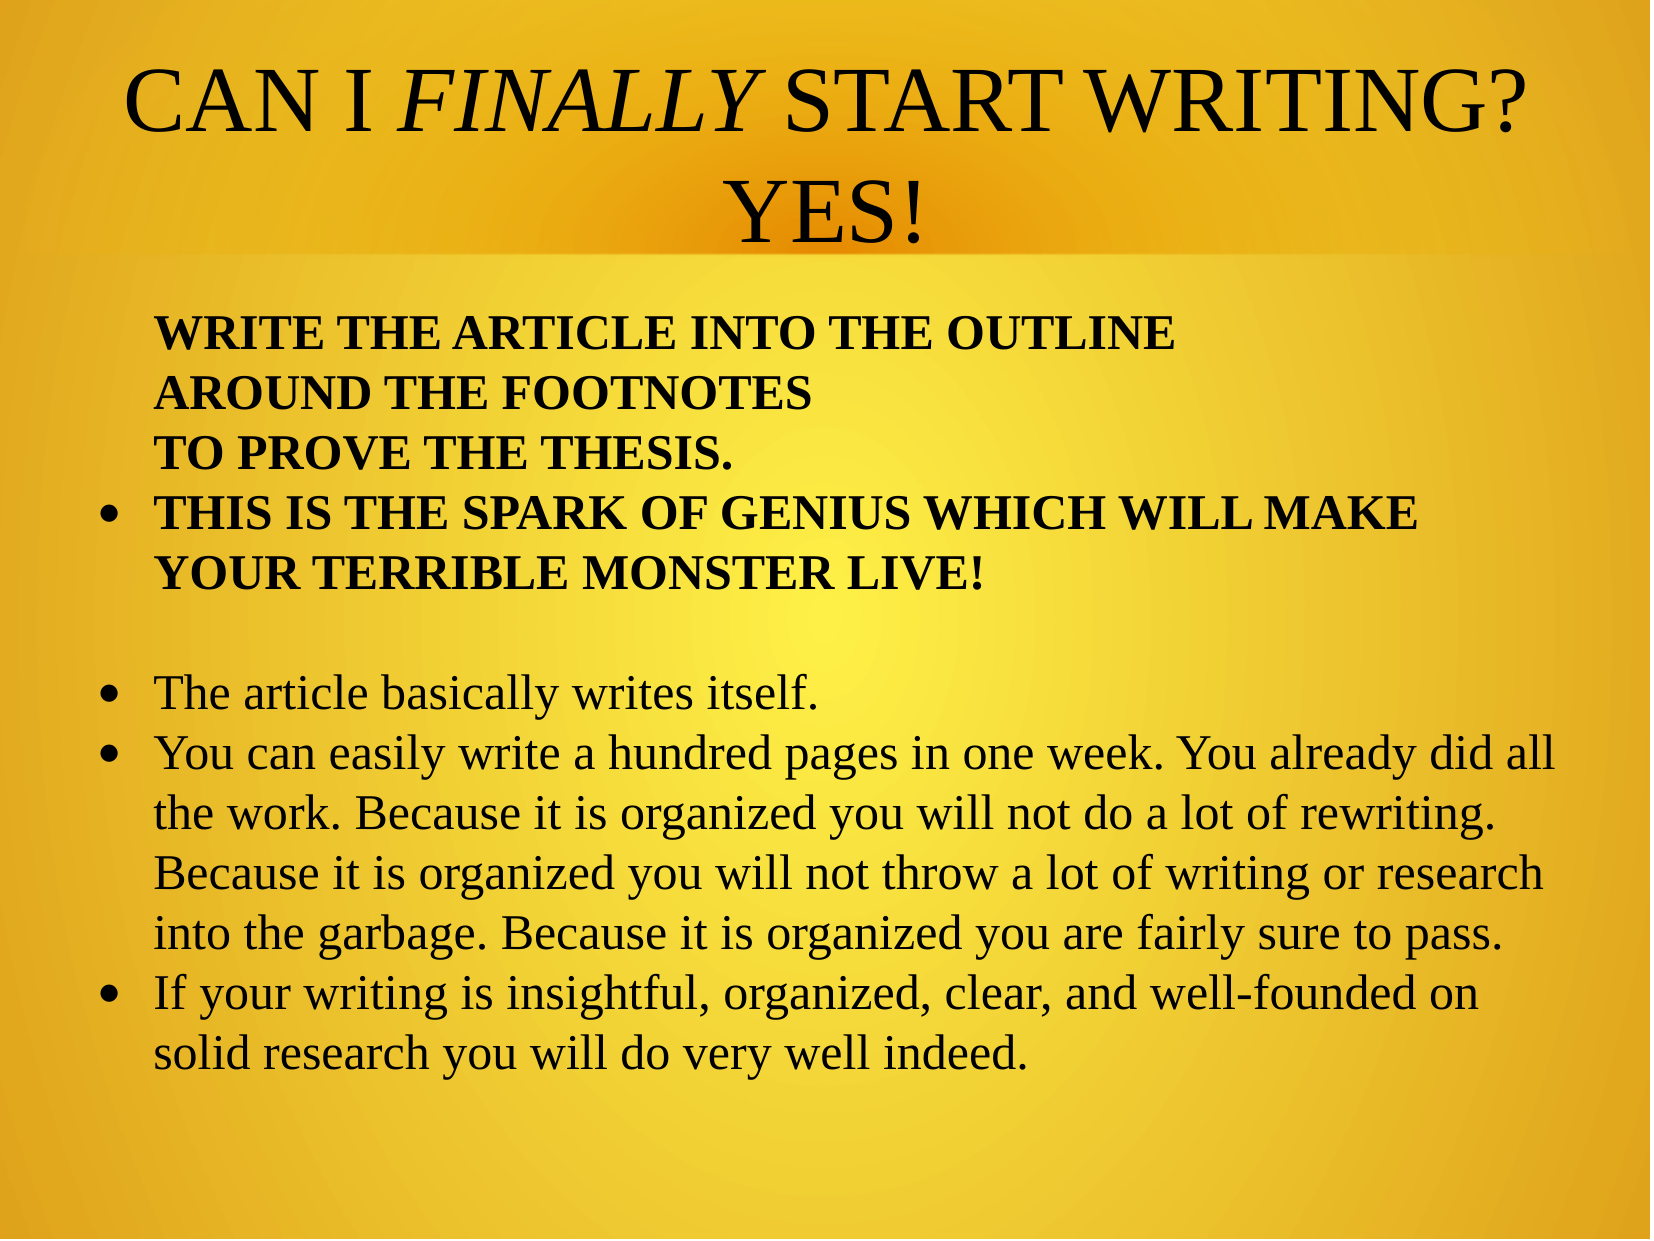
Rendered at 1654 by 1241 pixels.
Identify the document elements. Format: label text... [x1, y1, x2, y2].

text_box CAN I FINALLY START WRITING? YES! [82, 40, 1571, 259]
text_box WRITE THE ARTICLE INTO THE OUTLINE AROUND THE FOOTNOTES TO PROVE THE THESIS. THIS IS THE SPARK OF GENIUS WHICH WILL MAKE YOUR TERRIBLE MONSTER LIVE! The article basically writes itself. You can easily write a hundred pages in one week. You already did all the work. Because it is organized you will not do a lot of rewriting. Because it is organized you will not throw a lot of writing or research into the garbage. Because it is organized you are fairly sure to pass. If your writing is insightful, organized, clear, and well-founded on solid research you will do very well indeed. [82, 299, 1571, 1019]
picture [0, 0, 1650, 1239]
